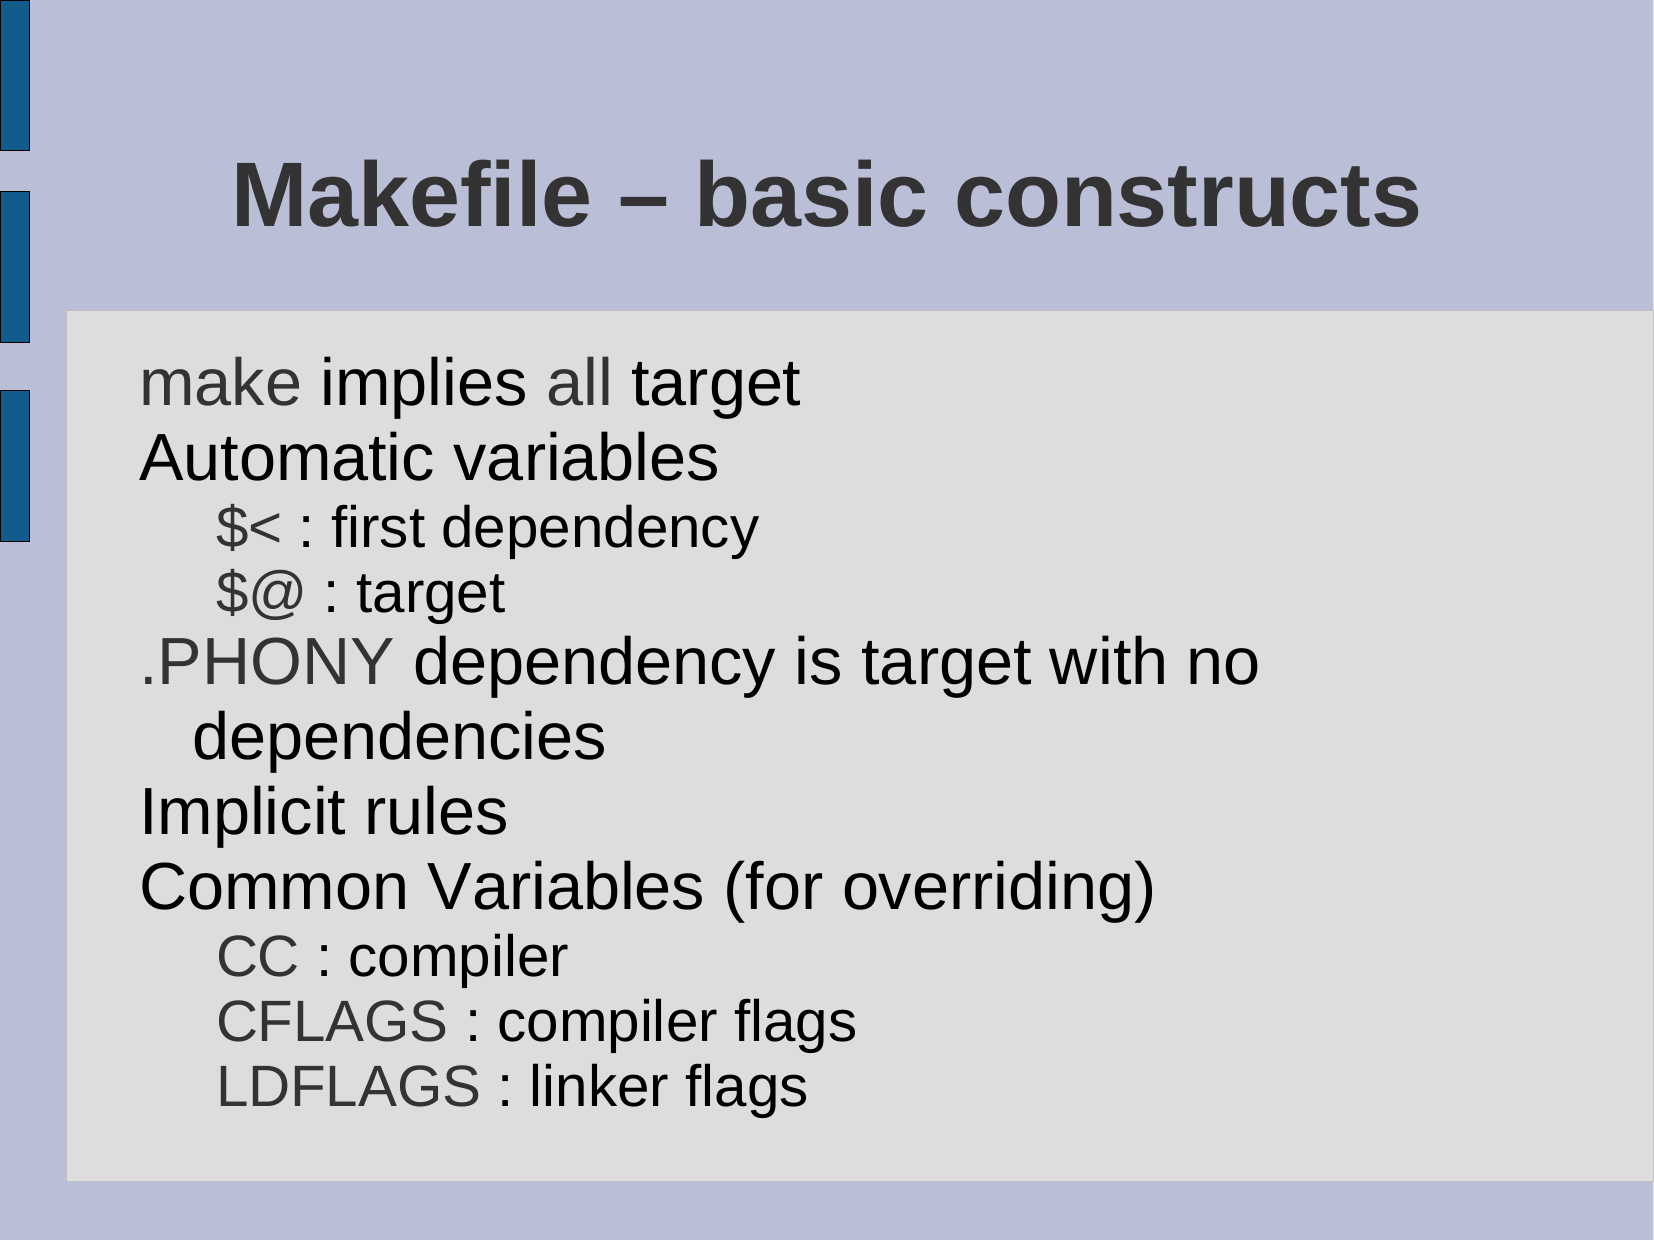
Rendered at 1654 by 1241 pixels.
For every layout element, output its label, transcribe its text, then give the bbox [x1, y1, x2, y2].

title Makefile – basic constructs [121, 98, 1534, 291]
list make implies all target Automatic variables $< : first dependency $@ : target .PHONY dependency is target with no dependencies Implicit rules Common Variables (for overriding) CC : compiler CFLAGS : compiler flags LDFLAGS : linker flags [121, 344, 1534, 1119]
